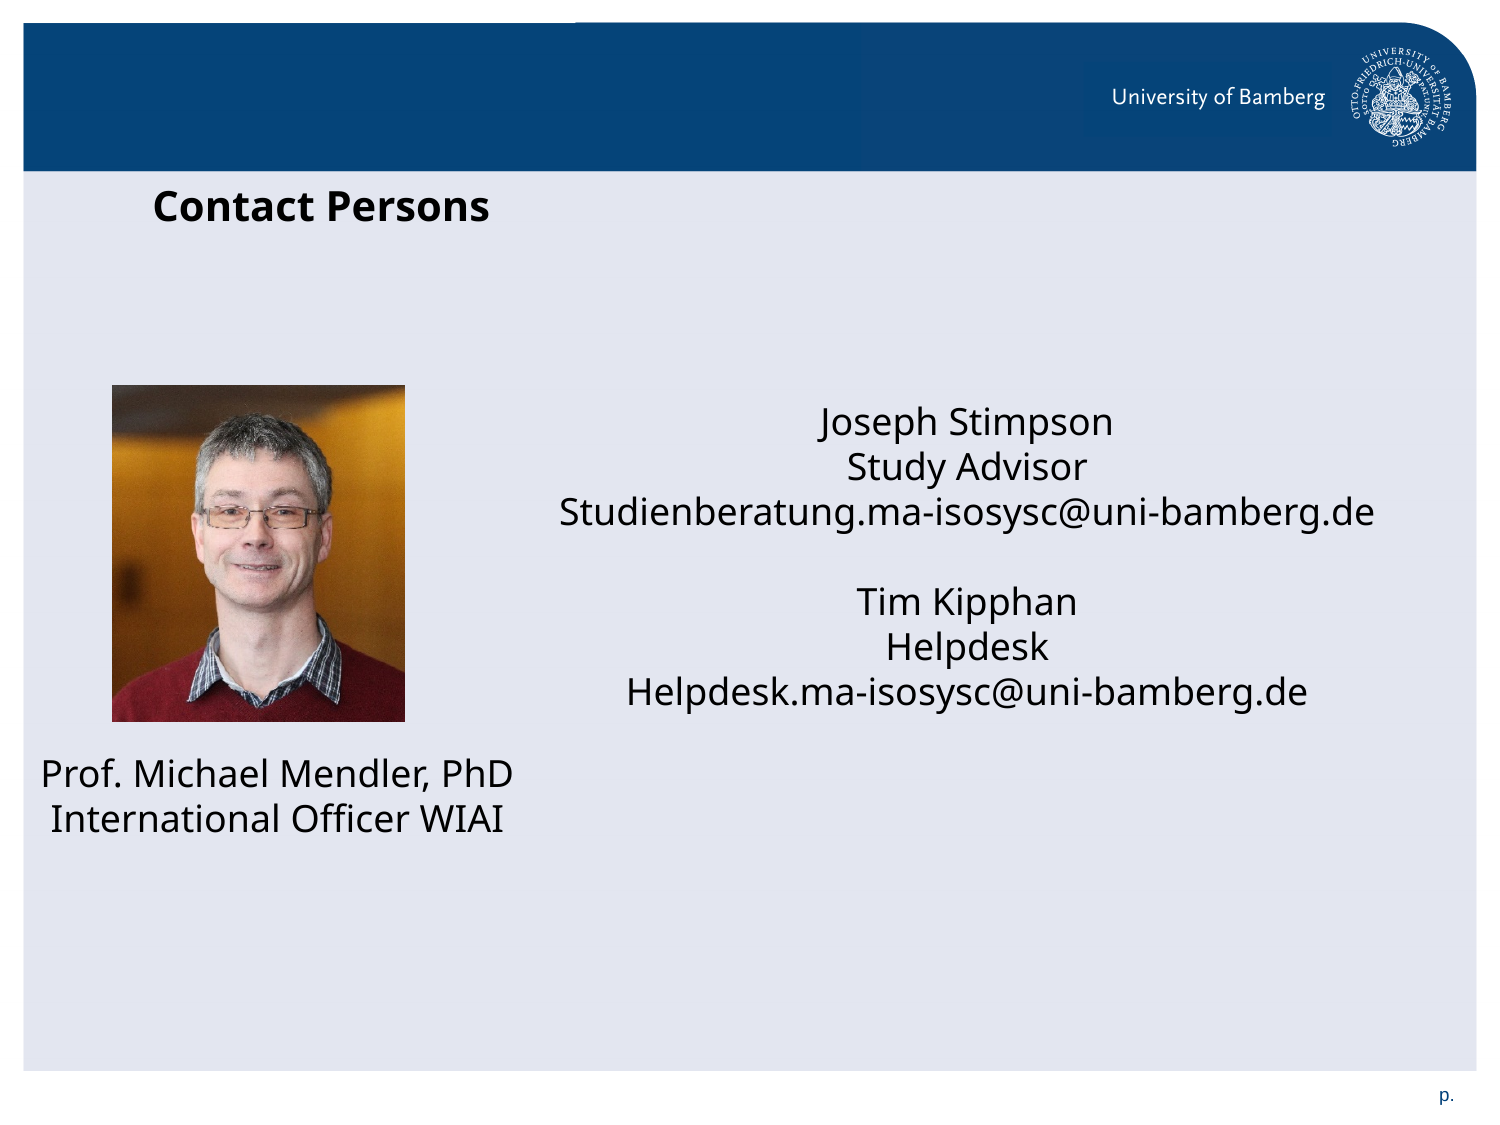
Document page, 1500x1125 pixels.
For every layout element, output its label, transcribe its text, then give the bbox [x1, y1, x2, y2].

list Contact Persons [137, 172, 1363, 268]
picture [0, 0, 1500, 1125]
text_box Joseph Stimpson Study Advisor Studienberatung.ma-isosysc@uni-bamberg.de Tim Kipphan Helpdesk Helpdesk.ma-isosysc@uni-bamberg.de [544, 390, 1391, 721]
text_box Prof. Michael Mendler, PhD International Officer WIAI [25, 742, 530, 848]
